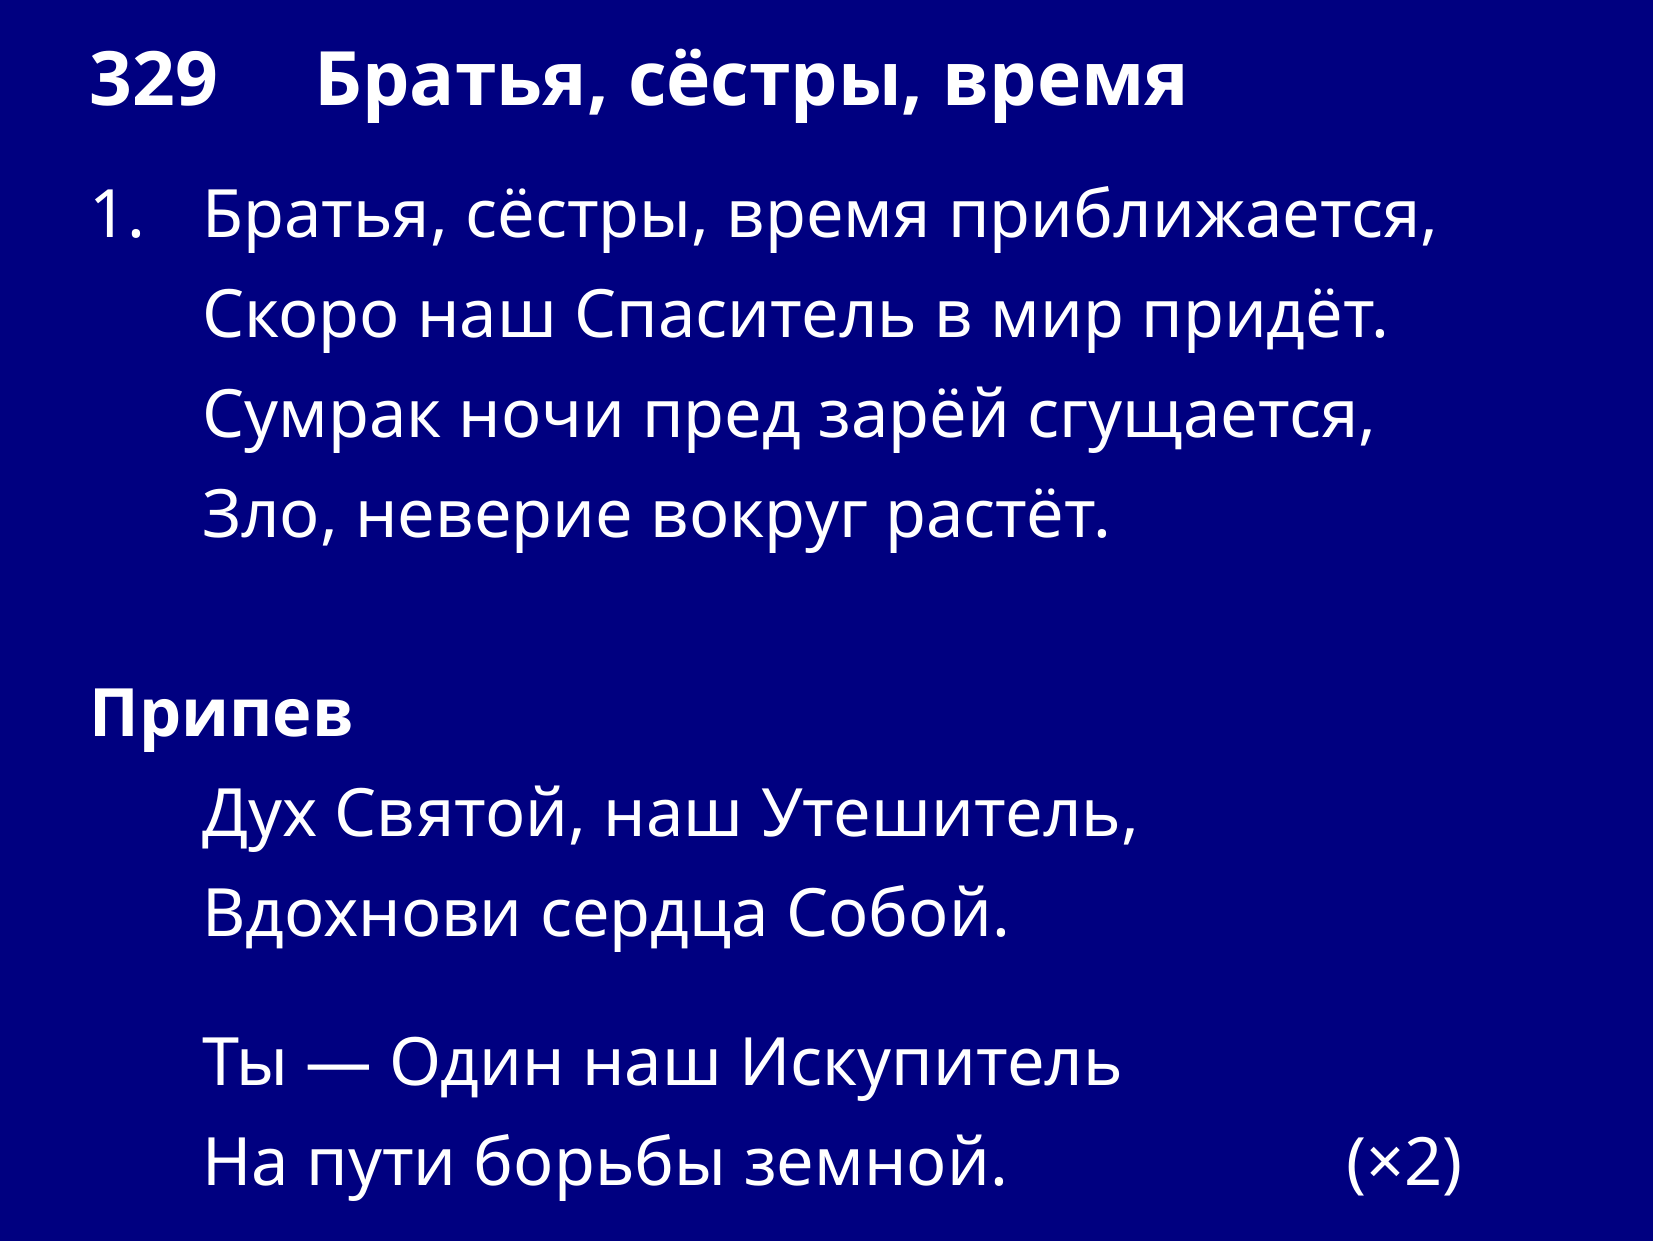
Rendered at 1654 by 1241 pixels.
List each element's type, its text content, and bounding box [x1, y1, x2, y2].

text_box 329 Братья, сёстры, время [75, 18, 1576, 131]
text_box 1. Братья, сёстры, время приближается, Скоро наш Спаситель в мир придёт. Сумрак ночи пред зарёй сгущается, Зло, неверие вокруг растёт. Припев Дух Святой, наш Утешитель, Вдохнови сердца Собой. Ты — Один наш Искупитель На пути борьбы земной. (×2) [75, 150, 1576, 1163]
